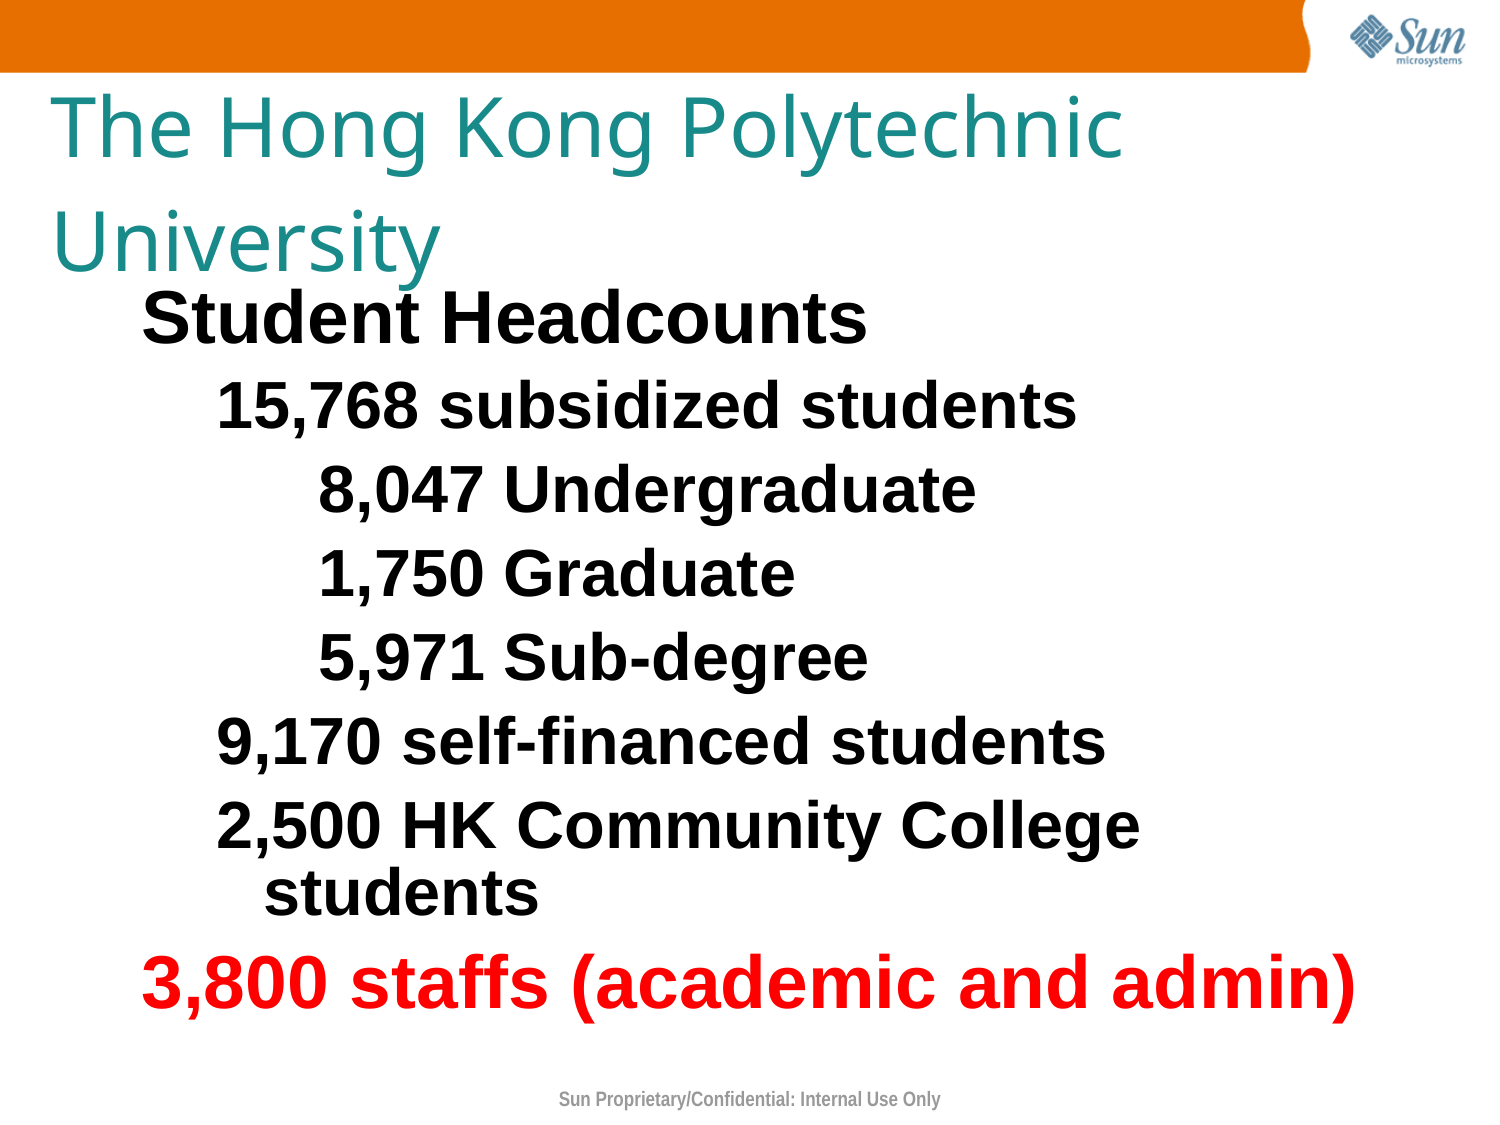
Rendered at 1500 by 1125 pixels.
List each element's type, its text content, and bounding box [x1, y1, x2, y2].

list Student Headcounts 15,768 subsidized students 8,047 Undergraduate 1,750 Graduate 5,971 Sub-degree 9,170 self-financed students 2,500 HK Community College students 3,800 staffs (academic and admin) [126, 275, 1419, 1059]
picture [0, 0, 1500, 75]
text_box The Hong Kong Polytechnic University [35, 61, 1500, 187]
